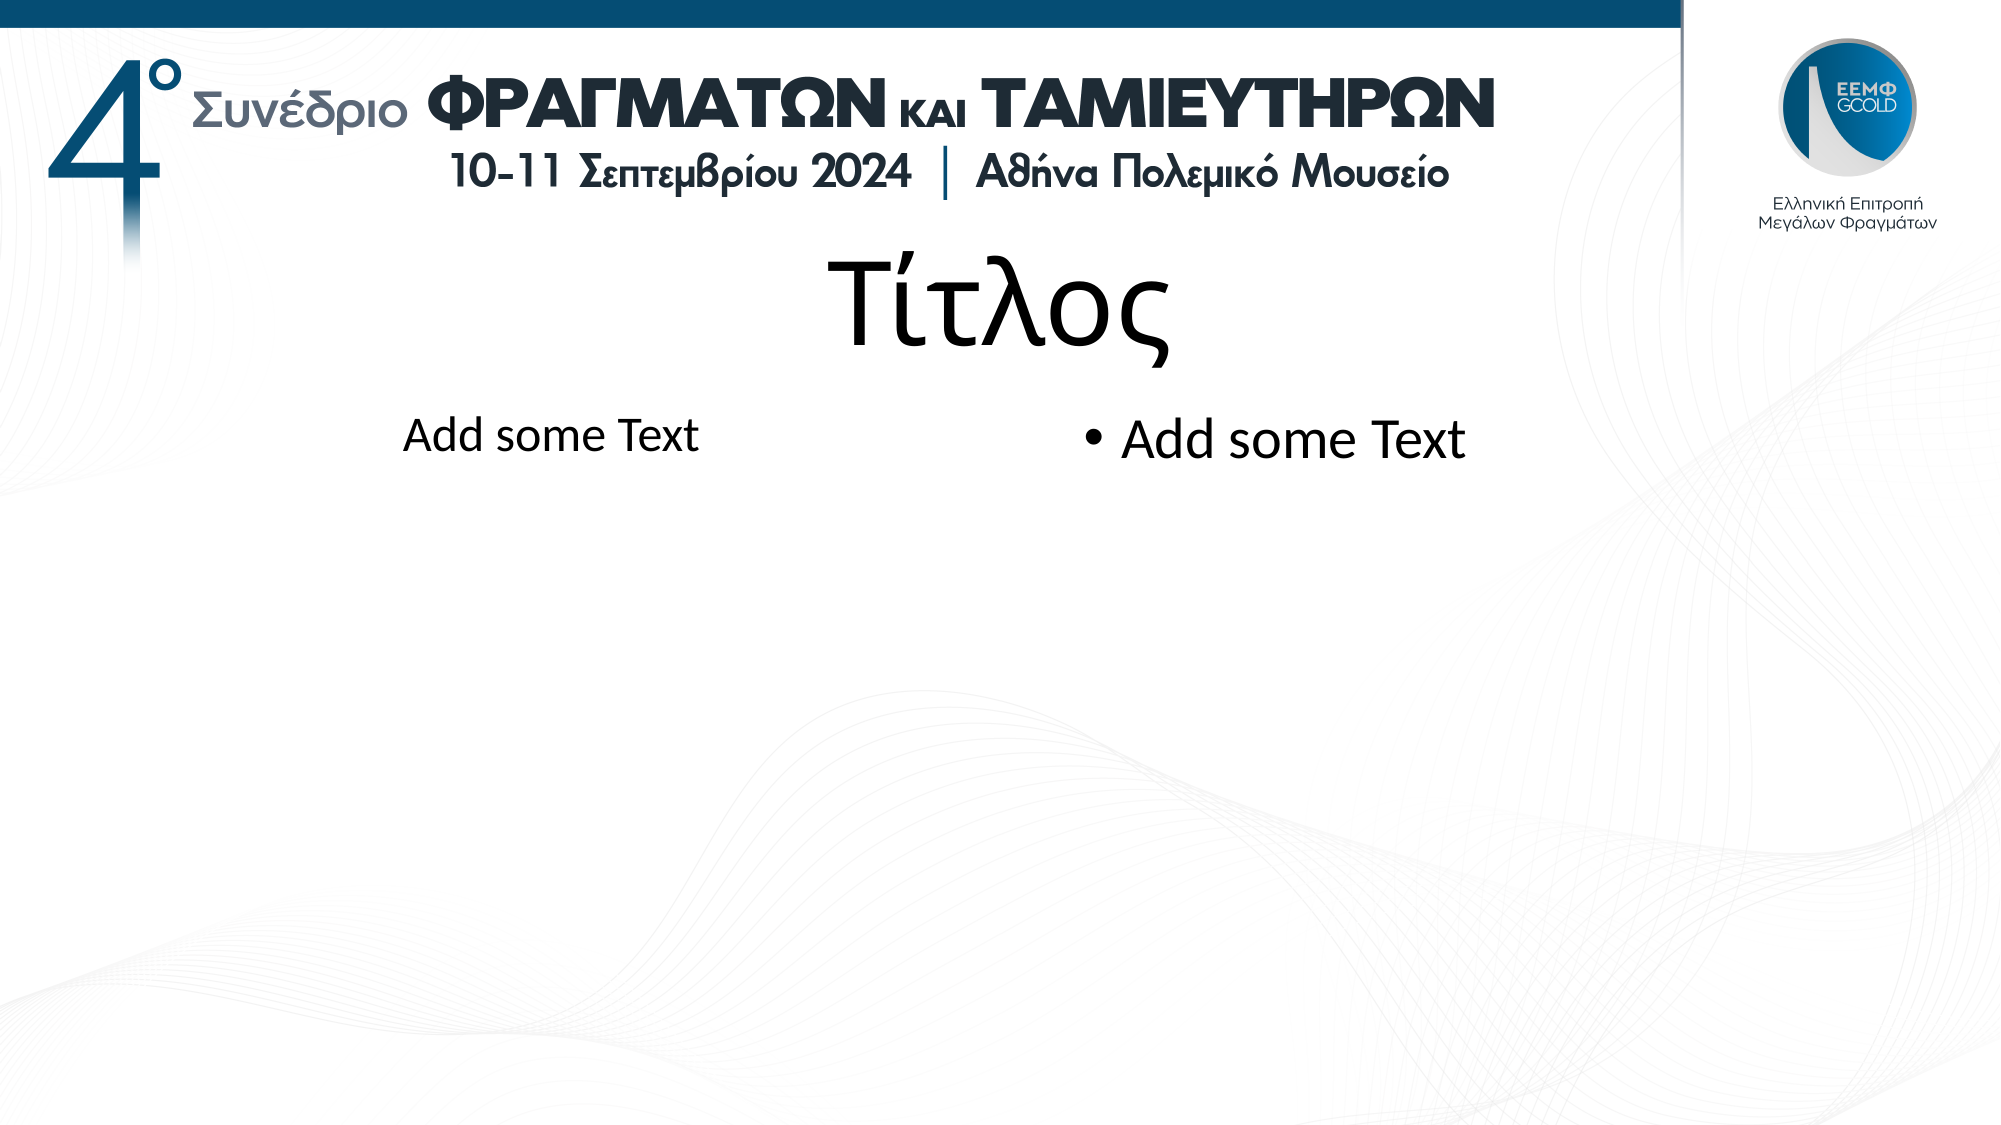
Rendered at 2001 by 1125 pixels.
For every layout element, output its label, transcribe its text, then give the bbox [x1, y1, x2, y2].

text_box Add some Text [1068, 400, 1897, 1125]
text_box Τίτλος [137, 237, 1863, 376]
text_box Add some Text [137, 400, 966, 1125]
